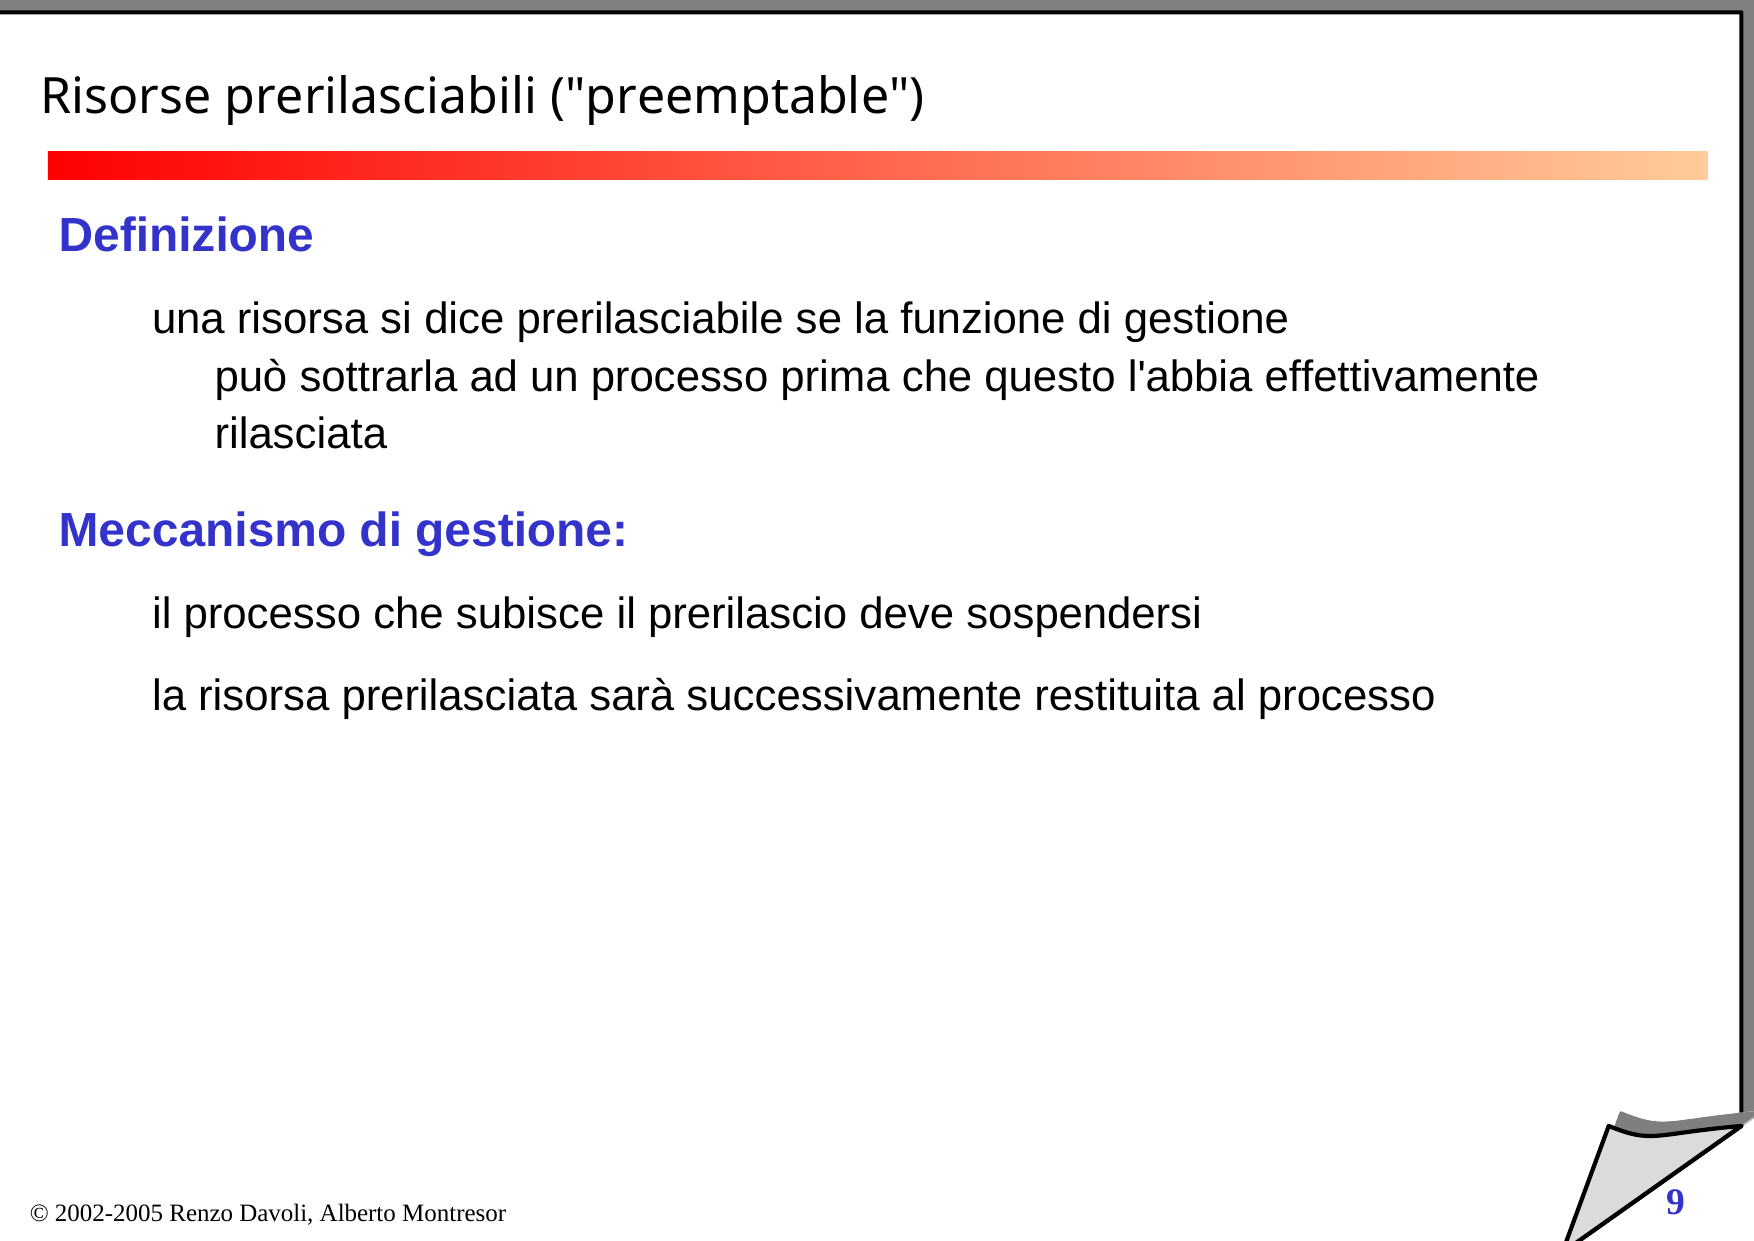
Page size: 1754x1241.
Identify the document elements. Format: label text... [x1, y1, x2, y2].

text_box q [750, 152, 754, 179]
list Definizione una risorsa si dice prerilasciabile se la funzione di gestione può sottrarla ad un processo prima che questo l'abbia effettivamente rilasciata Meccanismo di gestione: il processo che subisce il prerilascio deve sospendersi la risorsa prerilasciata sarà successivamente restituita al processo [58, 206, 1696, 834]
title Risorse prerilasciabili ("preemptable") [40, 49, 1714, 144]
